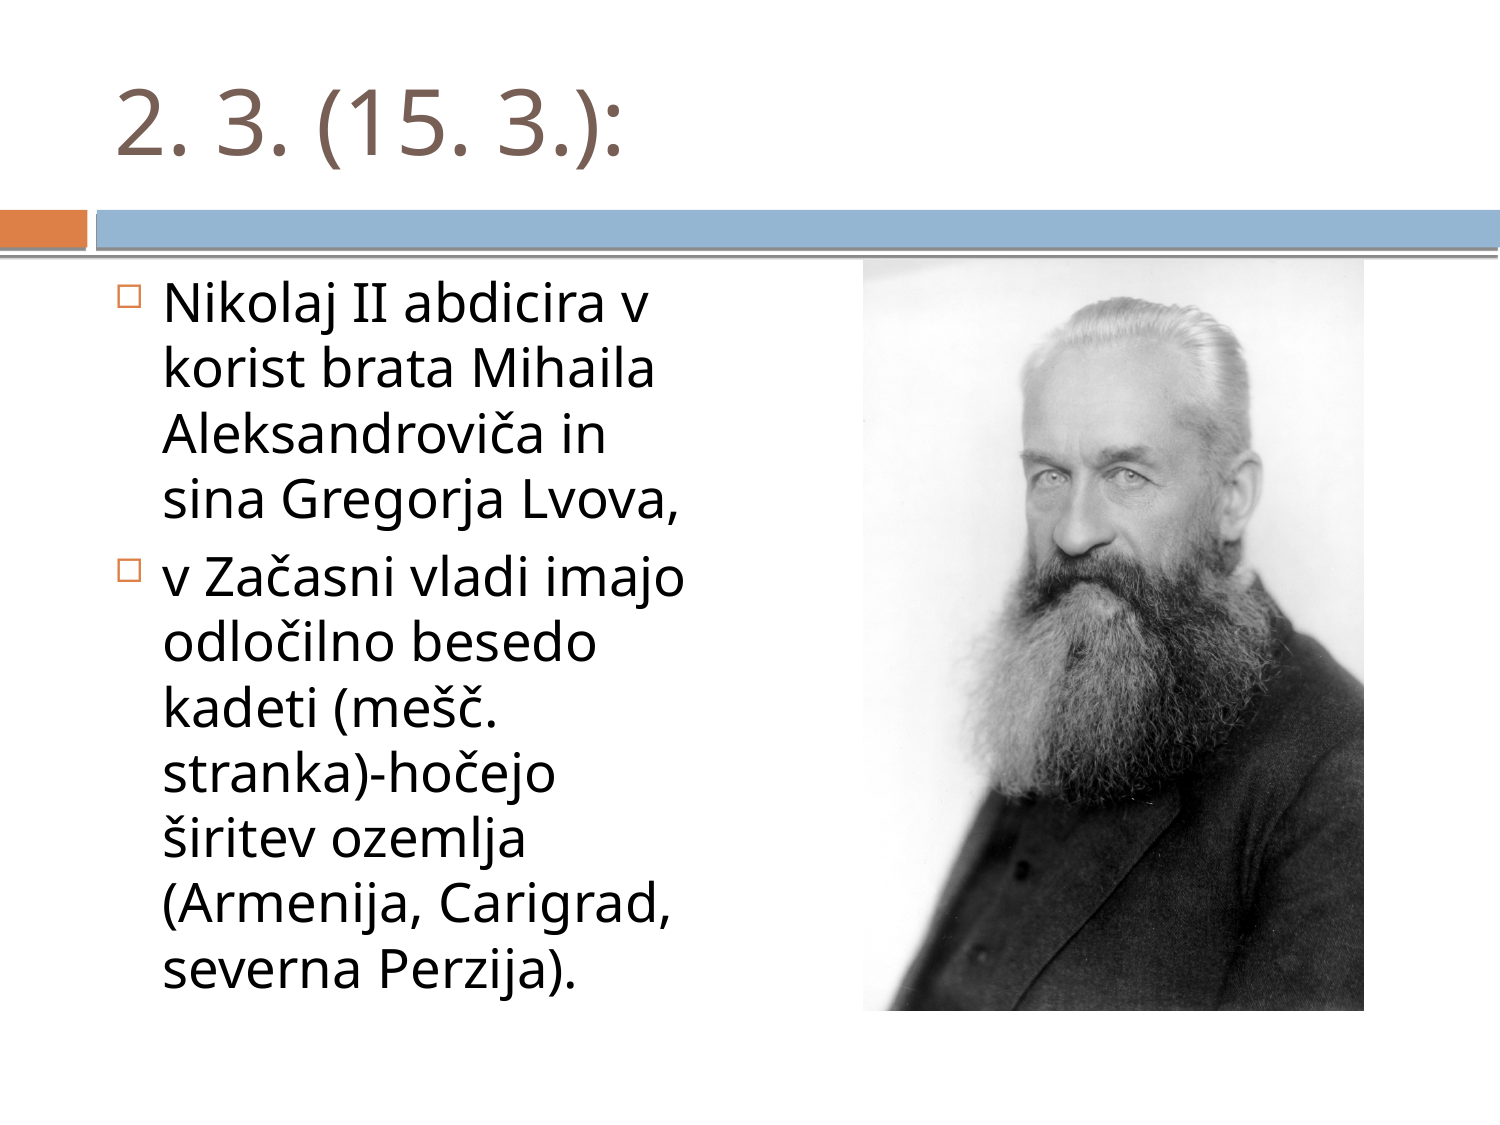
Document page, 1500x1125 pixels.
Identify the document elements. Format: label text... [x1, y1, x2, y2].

picture [863, 260, 1364, 1011]
list Nikolaj II abdicira v korist brata Mihaila Aleksandroviča in sina Gregorja Lvova, v Začasni vladi imajo odločilno besedo kadeti (mešč. stranka)-hočejo širitev ozemlja (Armenija, Carigrad, severna Perzija). [99, 260, 738, 1011]
title 2. 3. (15. 3.): [99, 37, 1438, 200]
